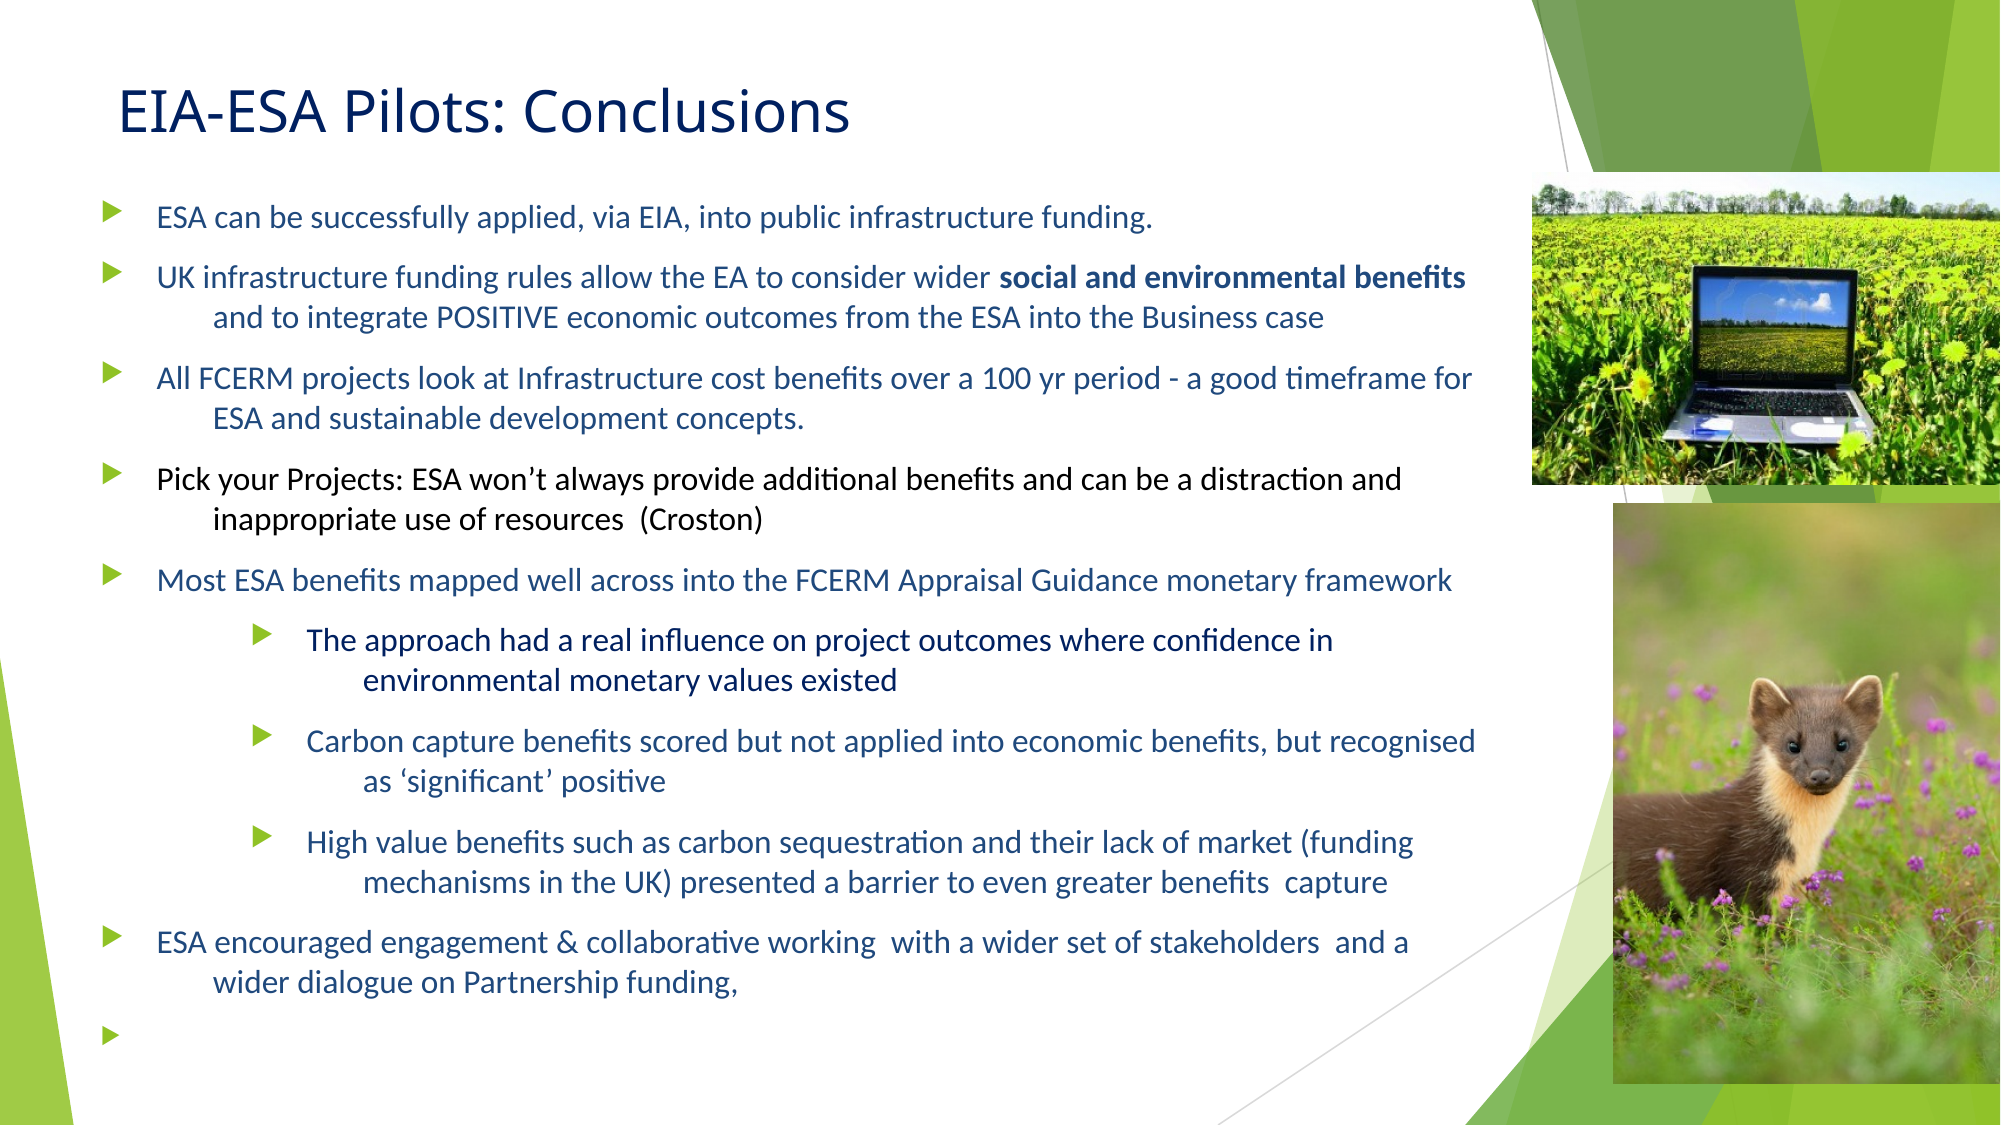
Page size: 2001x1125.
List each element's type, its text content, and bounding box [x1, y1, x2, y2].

title EIA-ESA Pilots: Conclusions [102, 66, 1048, 161]
text_box ESA can be successfully applied, via EIA, into public infrastructure funding. UK infrastructure funding rules allow the EA to consider wider social and environmental benefits and to integrate POSITIVE economic outcomes from the ESA into the Business case All FCERM projects look at Infrastructure cost benefits over a 100 yr period - a good timeframe for ESA and sustainable development concepts. Pick your Projects: ESA won’t always provide additional benefits and can be a distraction and inappropriate use of resources (Croston) Most ESA benefits mapped well across into the FCERM Appraisal Guidance monetary framework The approach had a real influence on project outcomes where confidence in environmental monetary values existed Carbon capture benefits scored but not applied into economic benefits, but recognised as ‘significant’ positive High value benefits such as carbon sequestration and their lack of market (funding mechanisms in the UK) presented a barrier to even greater benefits capture ESA encouraged engagement & collaborative working with a wider set of stakeholders and a wider dialogue on Partnership funding, [85, 187, 1497, 764]
picture [1532, 172, 2000, 485]
picture [1613, 503, 2000, 1085]
